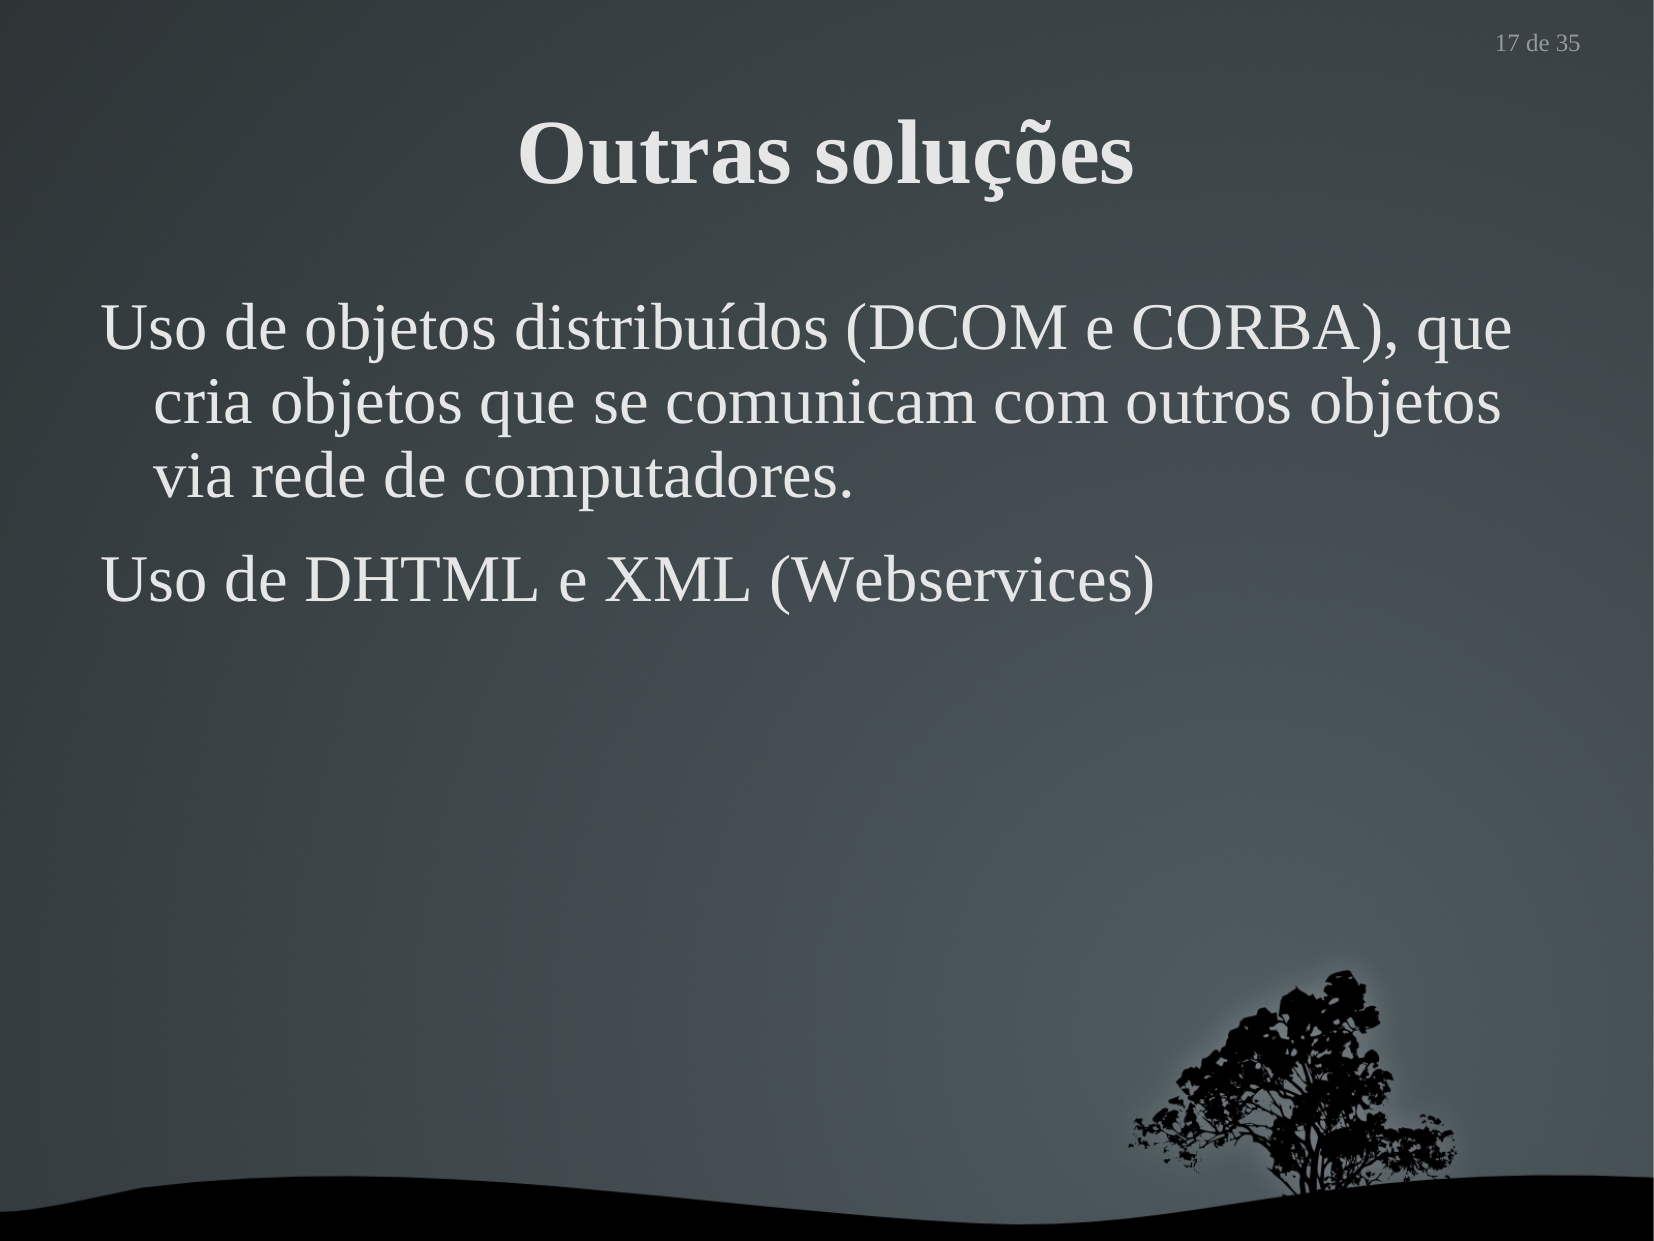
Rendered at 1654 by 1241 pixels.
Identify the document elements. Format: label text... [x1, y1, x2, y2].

picture [0, 0, 1654, 1241]
title Outras soluções [82, 56, 1571, 250]
list Uso de objetos distribuídos (DCOM e CORBA), que cria objetos que se comunicam com outros objetos via rede de computadores. Uso de DHTML e XML (Webservices) [82, 290, 1571, 1094]
